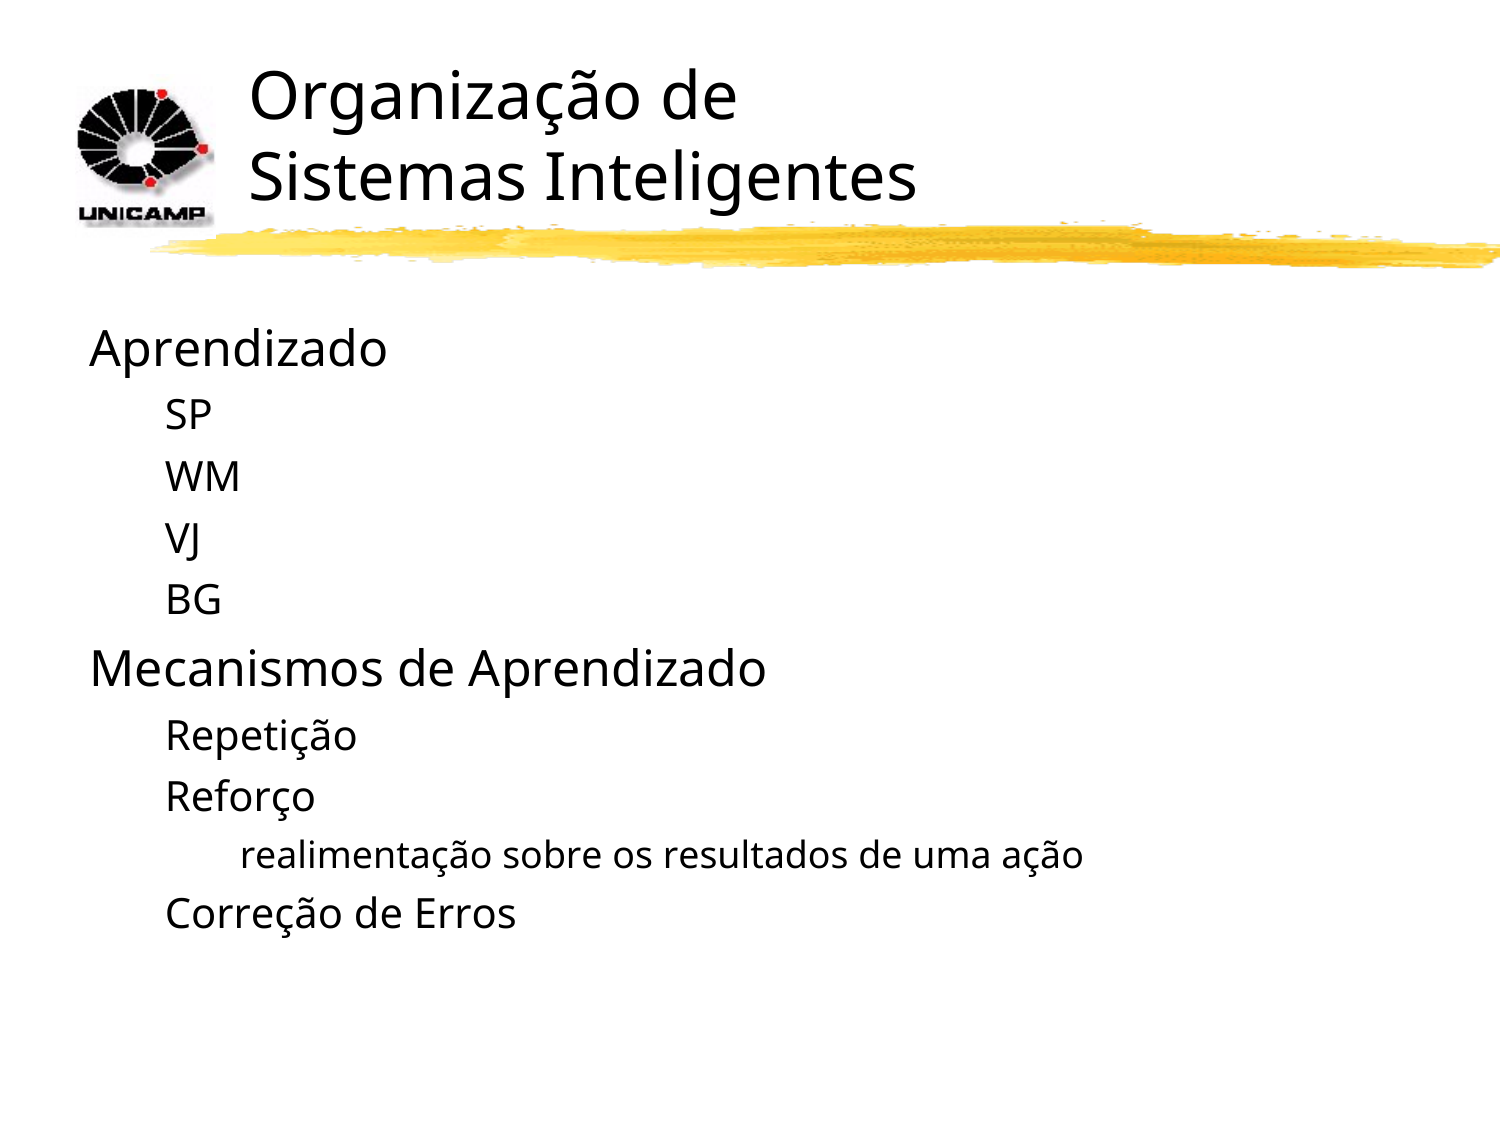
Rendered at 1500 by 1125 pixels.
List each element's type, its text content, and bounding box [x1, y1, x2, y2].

title Organização de Sistemas Inteligentes [233, 37, 1434, 225]
picture [75, 74, 1500, 279]
list Aprendizado SP WM VJ BG Mecanismos de Aprendizado Repetição Reforço realimentação sobre os resultados de uma ação Correção de Erros [74, 309, 1417, 994]
